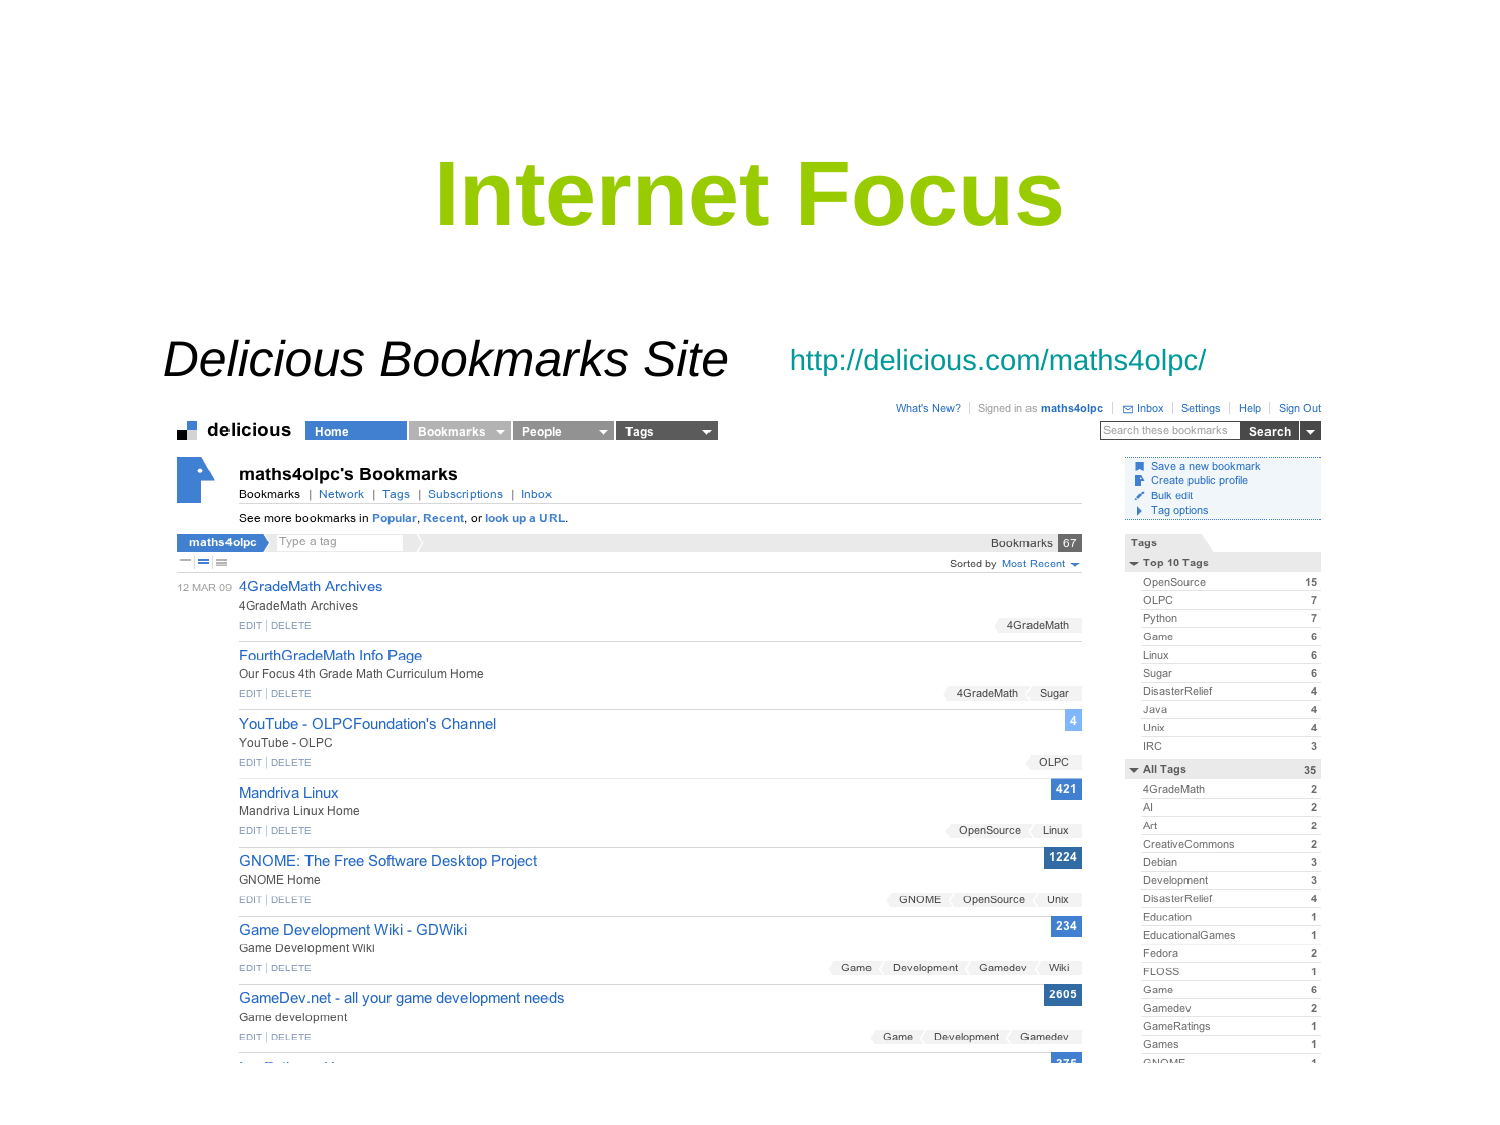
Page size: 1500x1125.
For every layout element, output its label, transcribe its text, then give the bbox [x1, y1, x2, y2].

picture [150, 399, 1348, 1063]
title Internet Focus [112, 99, 1388, 288]
text_box Delicious Bookmarks Site [148, 318, 745, 395]
list http://delicious.com/maths4olpc/ [774, 262, 1401, 426]
